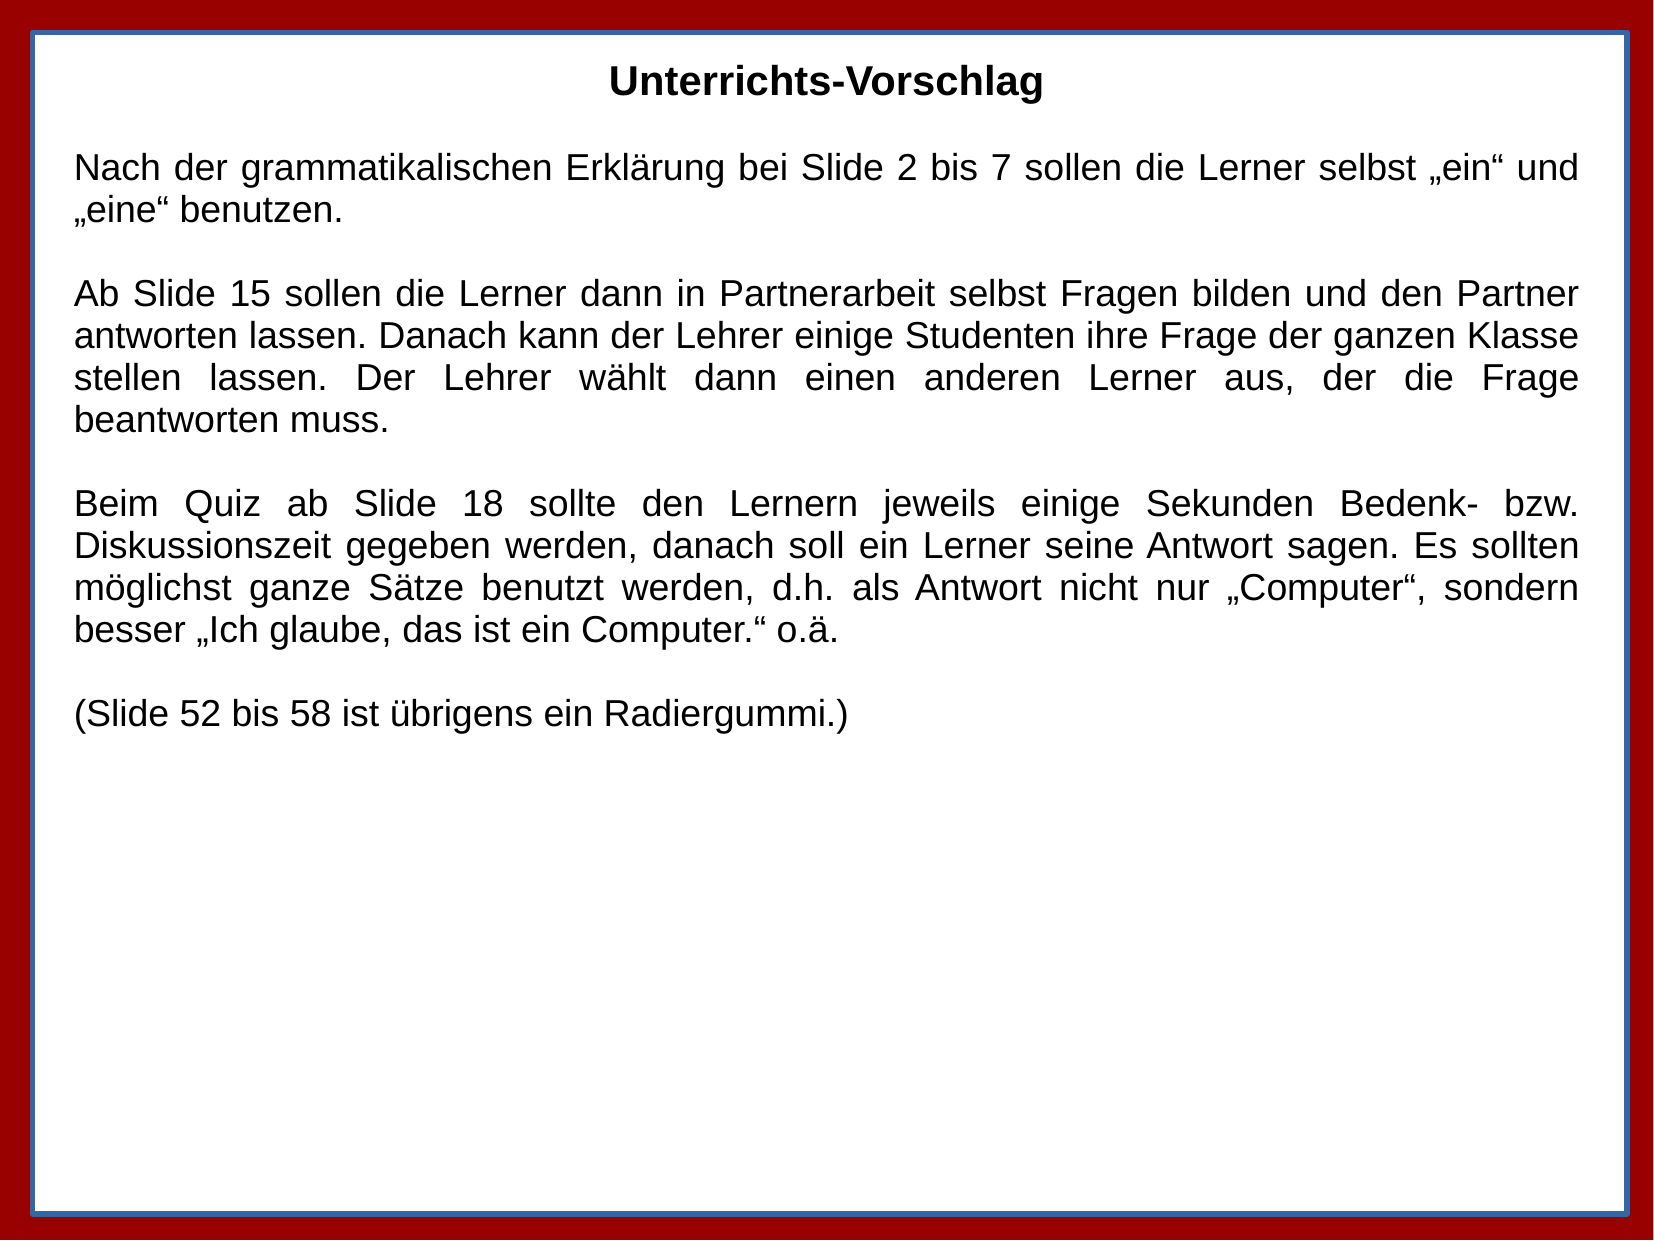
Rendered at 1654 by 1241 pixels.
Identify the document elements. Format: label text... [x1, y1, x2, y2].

text_box [32, 32, 1627, 1214]
text_box Unterrichts-Vorschlag Nach der grammatikalischen Erklärung bei Slide 2 bis 7 sollen die Lerner selbst „ein“ und „eine“ benutzen. Ab Slide 15 sollen die Lerner dann in Partnerarbeit selbst Fragen bilden und den Partner antworten lassen. Danach kann der Lehrer einige Studenten ihre Frage der ganzen Klasse stellen lassen. Der Lehrer wählt dann einen anderen Lerner aus, der die Frage beantworten muss. Beim Quiz ab Slide 18 sollte den Lernern jeweils einige Sekunden Bedenk- bzw. Diskussionszeit gegeben werden, danach soll ein Lerner seine Antwort sagen. Es sollten möglichst ganze Sätze benutzt werden, d.h. als Antwort nicht nur „Computer“, sondern besser „Ich glaube, das ist ein Computer.“ o.ä. (Slide 52 bis 58 ist übrigens ein Radiergummi.) [59, 50, 1595, 775]
